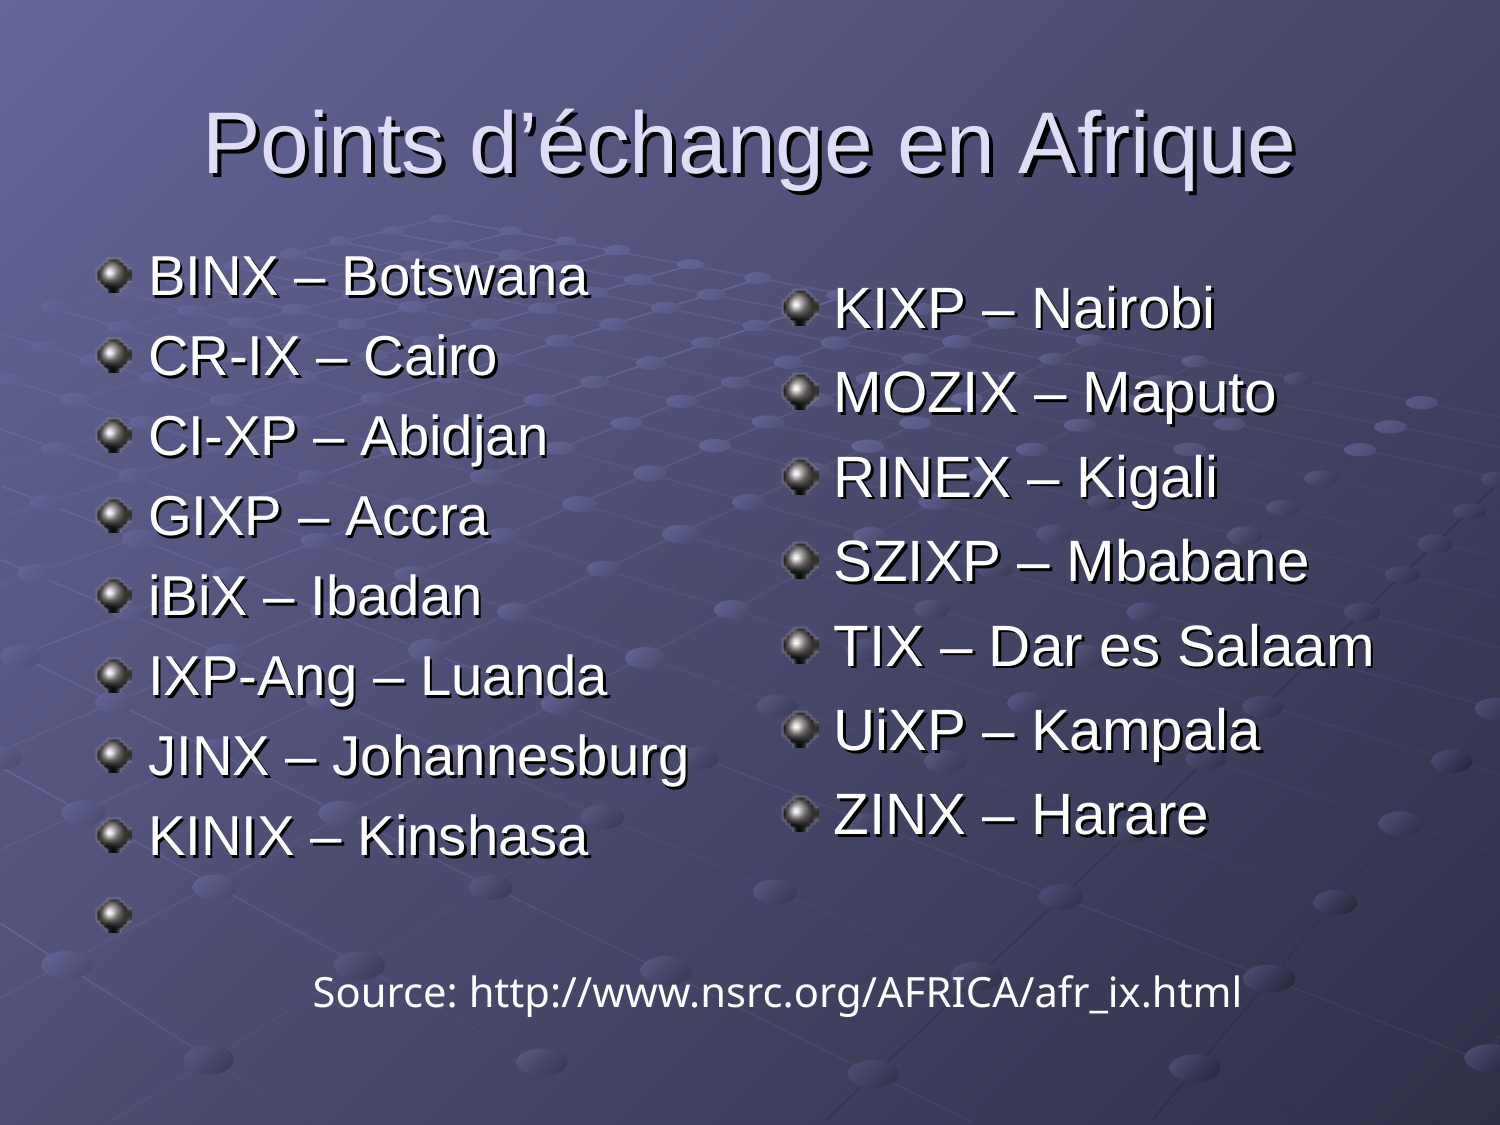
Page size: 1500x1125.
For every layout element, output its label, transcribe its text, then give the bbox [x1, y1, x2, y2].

text_box Source: http://www.nsrc.org/AFRICA/afr_ix.html [147, 964, 1286, 1025]
list KIXP – Nairobi MOZIX – Maputo RINEX – Kigali SZIXP – Mbabane TIX – Dar es Salaam UiXP – Kampala ZINX – Harare [762, 262, 1426, 1007]
title Points d’échange en Afrique [75, 45, 1426, 233]
list BINX – Botswana CR-IX – Cairo CI-XP – Abidjan GIXP – Accra iBiX – Ibadan IXP-Ang – Luanda JINX – Johannesburg KINIX – Kinshasa [76, 231, 740, 976]
